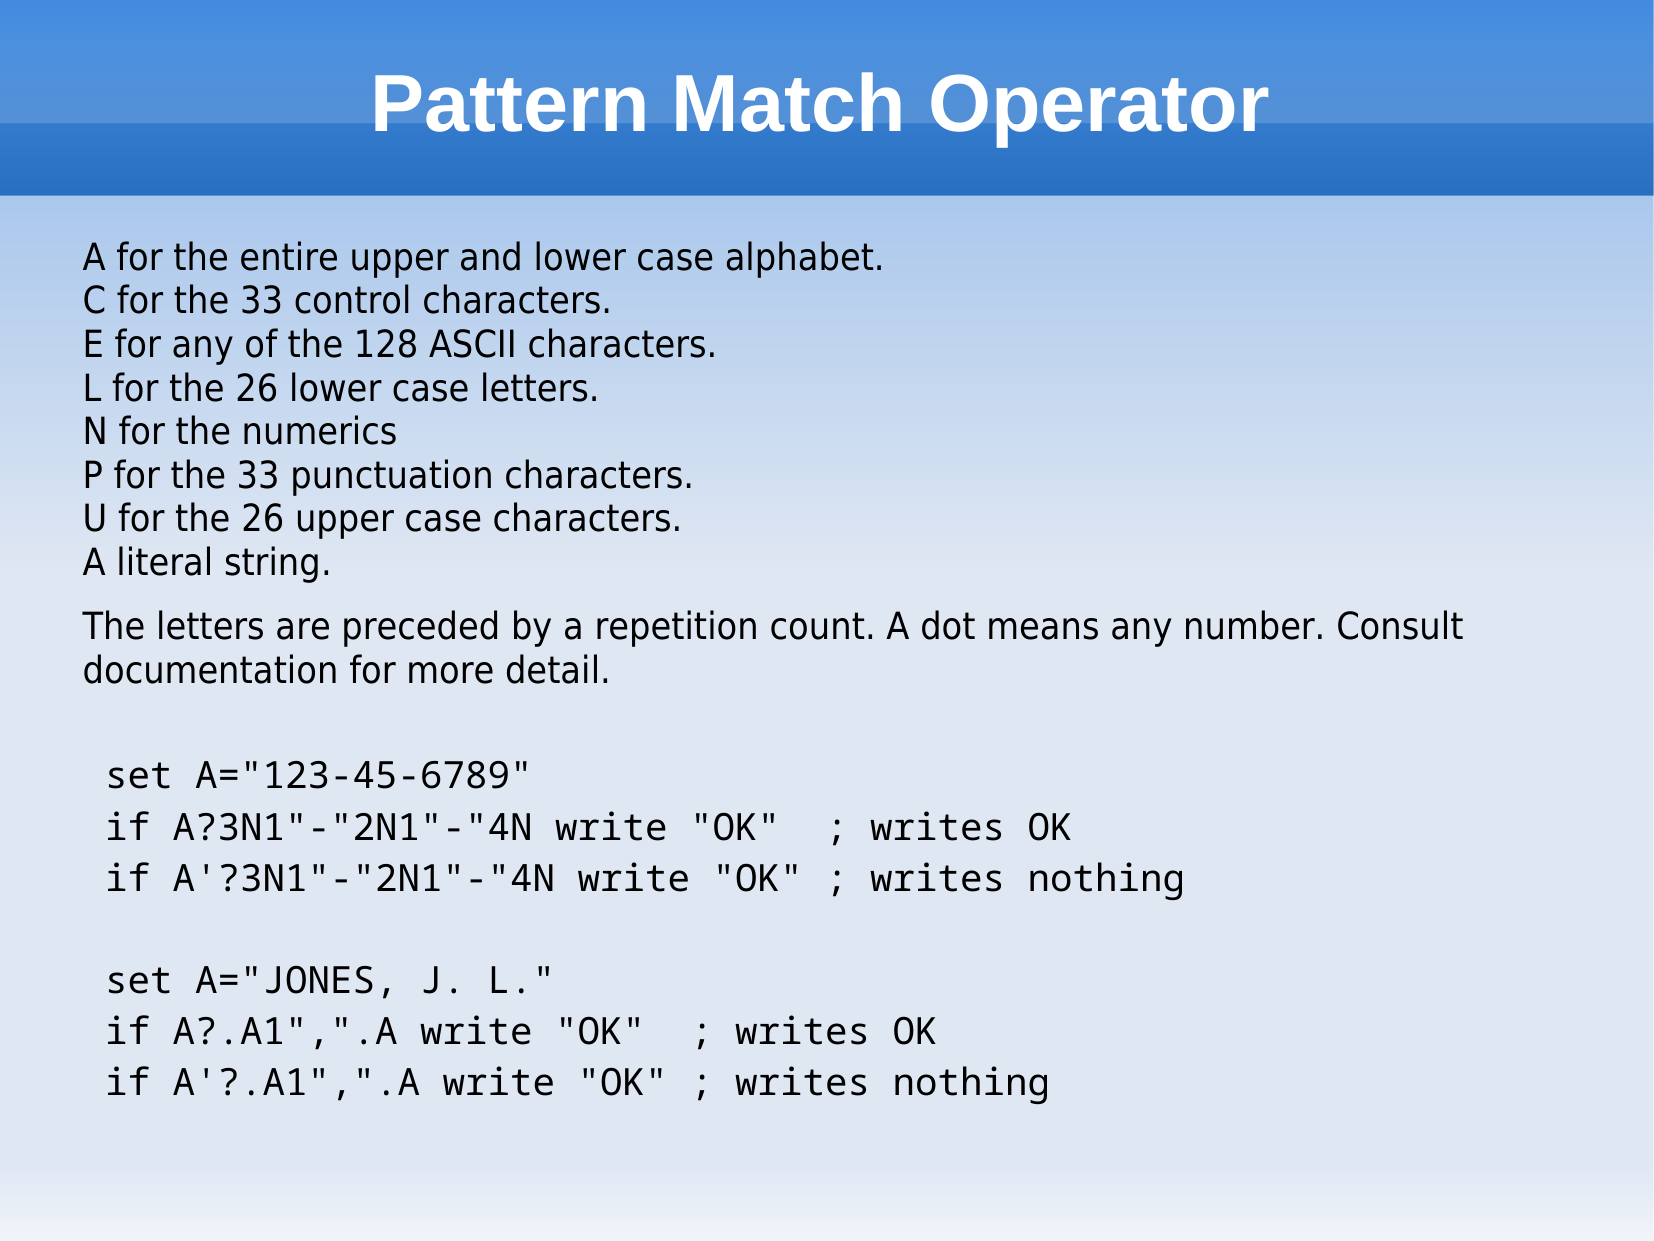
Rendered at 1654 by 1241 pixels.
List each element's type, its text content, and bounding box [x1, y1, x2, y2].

title Pattern Match Operator [76, 0, 1565, 208]
subtitle A for the entire upper and lower case alphabet. C for the 33 control characters. E for any of the 128 ASCII characters. L for the 26 lower case letters. N for the numerics P for the 33 punctuation characters. U for the 26 upper case characters. A literal string. The letters are preceded by a repetition count. A dot means any number. Consult documentation for more detail. set A="123-45-6789" if A?3N1"-"2N1"-"4N write "OK" ; writes OK if A'?3N1"-"2N1"-"4N write "OK" ; writes nothing set A="JONES, J. L." if A?.A1",".A write "OK" ; writes OK if A'?.A1",".A write "OK" ; writes nothing [82, 213, 1571, 1185]
picture [0, 0, 1654, 1241]
